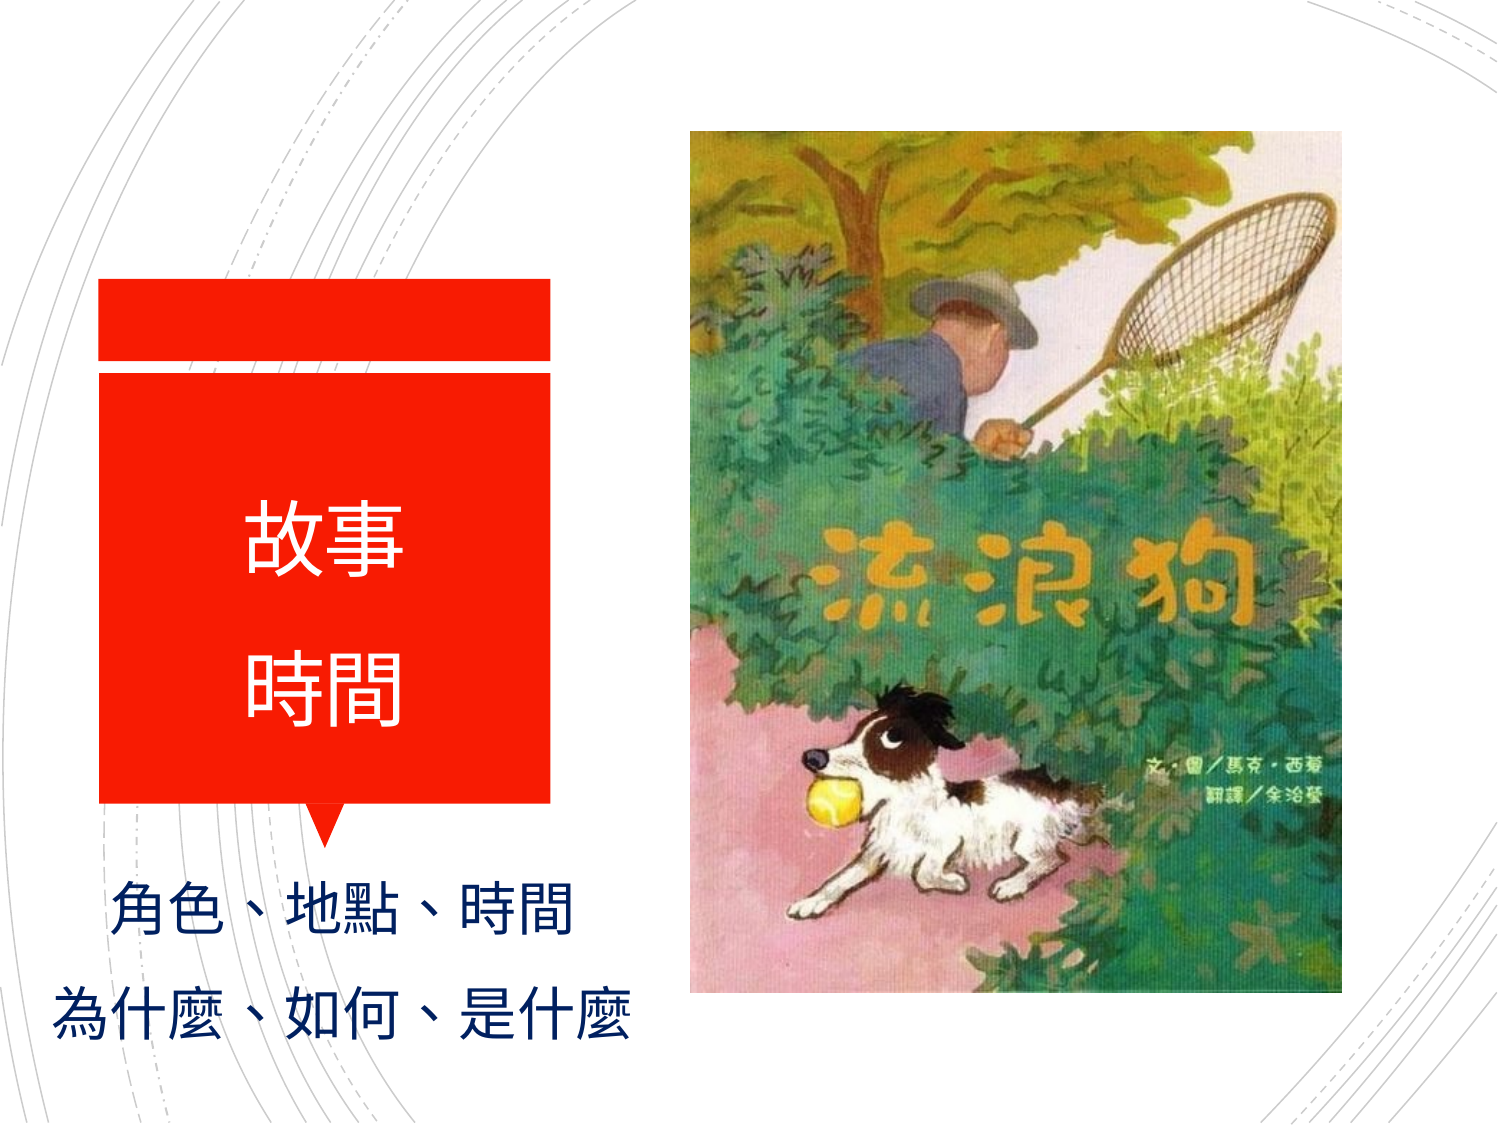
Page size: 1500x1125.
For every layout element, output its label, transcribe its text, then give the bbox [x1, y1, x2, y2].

picture [690, 131, 1342, 993]
title 故事 時間 [109, 385, 540, 789]
text_box 角色、地點、時間 為什麼、如何、是什麼 [29, 834, 656, 1071]
